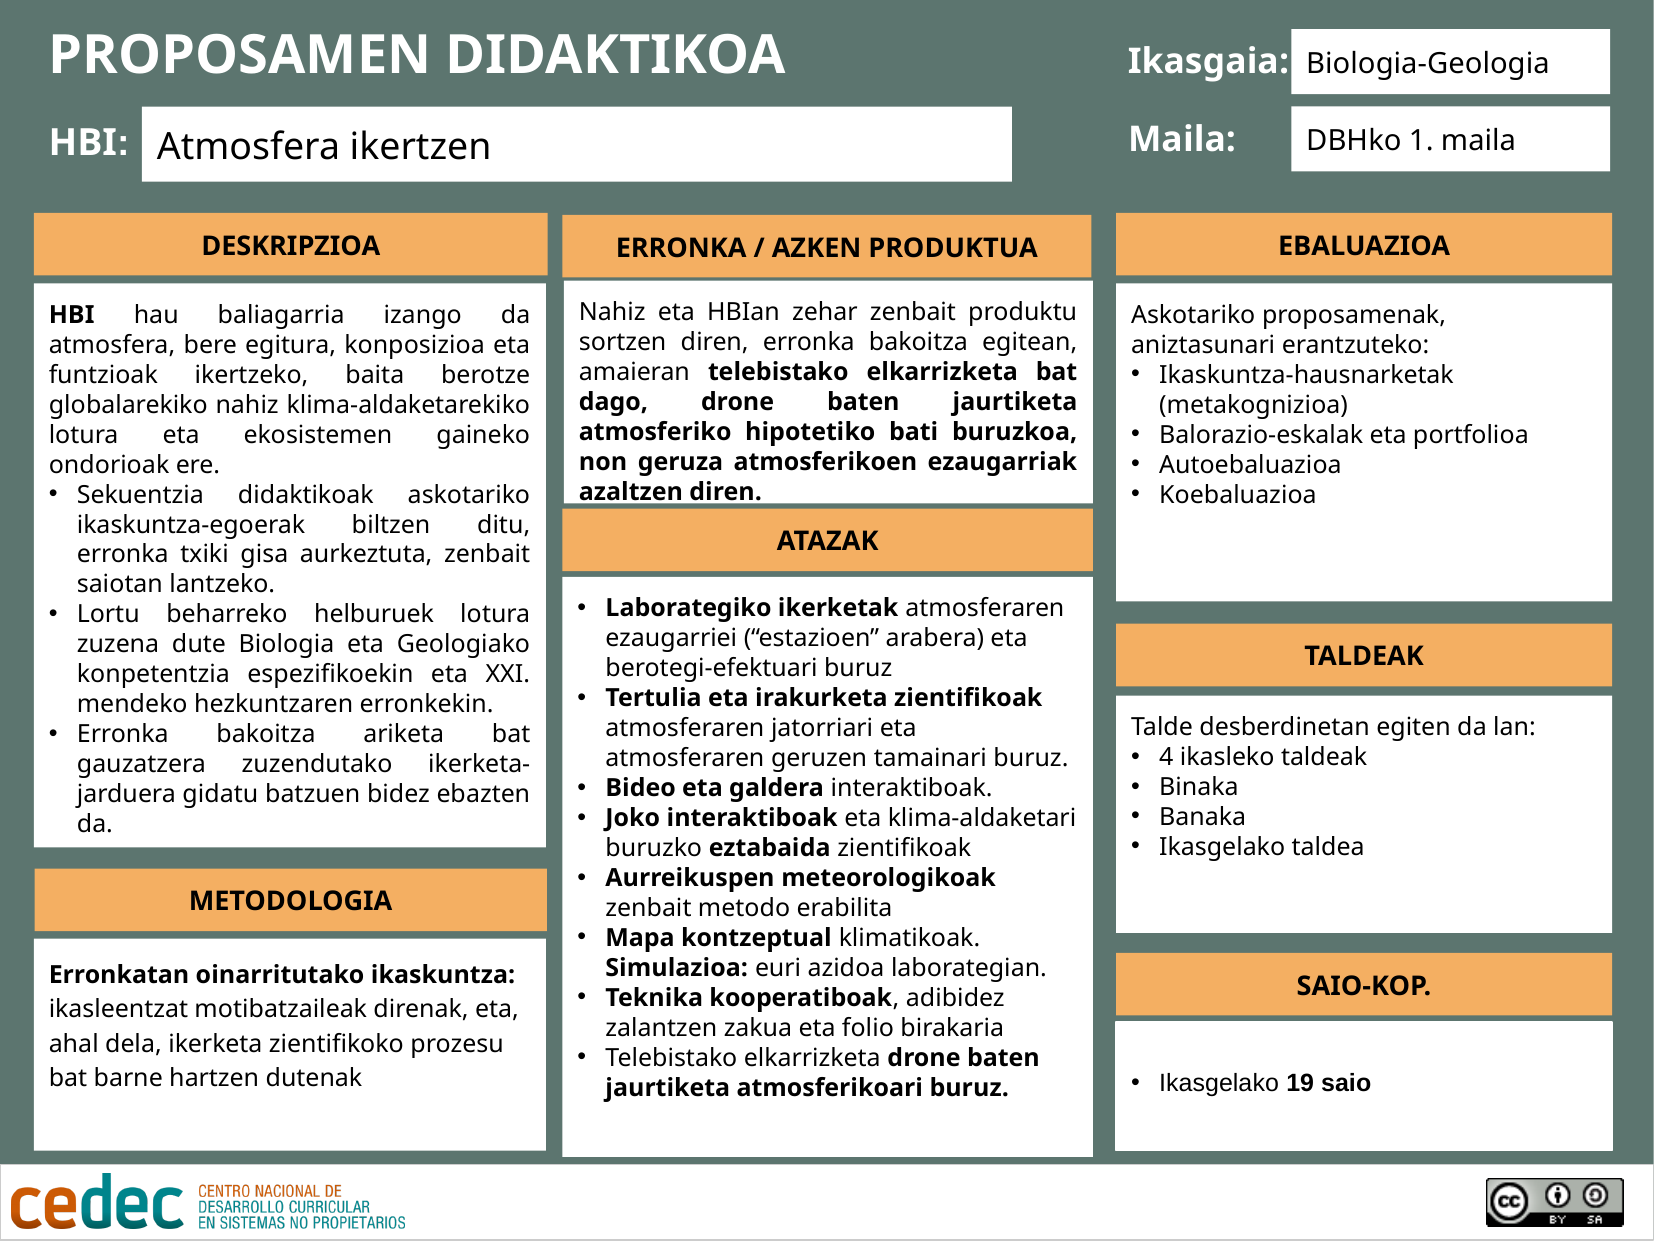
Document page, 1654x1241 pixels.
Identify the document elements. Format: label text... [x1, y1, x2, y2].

text_box Laborategiko ikerketak atmosferaren ezaugarriei (“estazioen” arabera) eta berotegi-efektuari buruz Tertulia eta irakurketa zientifikoak atmosferaren jatorriari eta atmosferaren geruzen tamainari buruz. Bideo eta galdera interaktiboak. Joko interaktiboak eta klima-aldaketari buruzko eztabaida zientifikoak Aurreikuspen meteorologikoak zenbait metodo erabilita Mapa kontzeptual klimatikoak. Simulazioa: euri azidoa laborategian. Teknika kooperatiboak, adibidez zalantzen zakua eta folio birakaria Telebistako elkarrizketa drone baten jaurtiketa atmosferikoari buruz. [562, 576, 1093, 1157]
picture [11, 1173, 405, 1229]
text_box Atmosfera ikertzen [141, 106, 1012, 182]
text_box Askotariko proposamenak, aniztasunari erantzuteko: Ikaskuntza-hausnarketak (metakognizioa) Balorazio-eskalak eta portfolioa Autoebaluazioa Koebaluazioa [1116, 283, 1613, 602]
text_box TALDEAK [1116, 623, 1613, 687]
text_box ATAZAK [562, 508, 1093, 572]
text_box HBI: [33, 110, 141, 174]
text_box DESKRIPZIOA [33, 212, 548, 276]
text_box PROPOSAMEN DIDAKTIKOA [33, 11, 927, 110]
picture [1486, 1178, 1624, 1227]
text_box SAIO-KOP. [1116, 952, 1613, 1016]
text_box Erronkatan oinarritutako ikaskuntza: ikasleentzat motibatzaileak direnak, eta, ahal dela, ikerketa zientifikoko prozesu bat barne hartzen dutenak [33, 938, 546, 1151]
text_box METODOLOGIA [34, 868, 547, 932]
text_box EBALUAZIOA [1116, 212, 1613, 276]
text_box Ikasgaia: [1113, 30, 1291, 94]
text_box Ikasgelako 19 saio [1116, 1021, 1613, 1151]
text_box Talde desberdinetan egiten da lan: 4 ikasleko taldeak Binaka Banaka Ikasgelako taldea [1116, 695, 1613, 933]
text_box Nahiz eta HBIan zehar zenbait produktu sortzen diren, erronka bakoitza egitean, amaieran telebistako elkarrizketa bat dago, drone baten jaurtiketa atmosferiko hipotetiko bati buruzkoa, non geruza atmosferikoen ezaugarriak azaltzen diren. [563, 280, 1093, 504]
text_box ERRONKA / AZKEN PRODUKTUA [562, 214, 1092, 278]
text_box HBI hau baliagarria izango da atmosfera, bere egitura, konposizioa eta funtzioak ikertzeko, baita berotze globalarekiko nahiz klima-aldaketarekiko lotura eta ekosistemen gaineko ondorioak ere. Sekuentzia didaktikoak askotariko ikaskuntza-egoerak biltzen ditu, erronka txiki gisa aurkeztuta, zenbait saiotan lantzeko. Lortu beharreko helburuek lotura zuzena dute Biologia eta Geologiako konpetentzia espezifikoekin eta XXI. mendeko hezkuntzaren erronkekin. Erronka bakoitza ariketa bat gauzatzera zuzendutako ikerketa-jarduera gidatu batzuen bidez ebazten da. [33, 283, 546, 848]
text_box Maila: [1113, 109, 1303, 173]
text_box DBHko 1. maila [1291, 106, 1611, 172]
text_box Biologia-Geologia [1291, 29, 1611, 95]
text_box [0, 1164, 1654, 1241]
